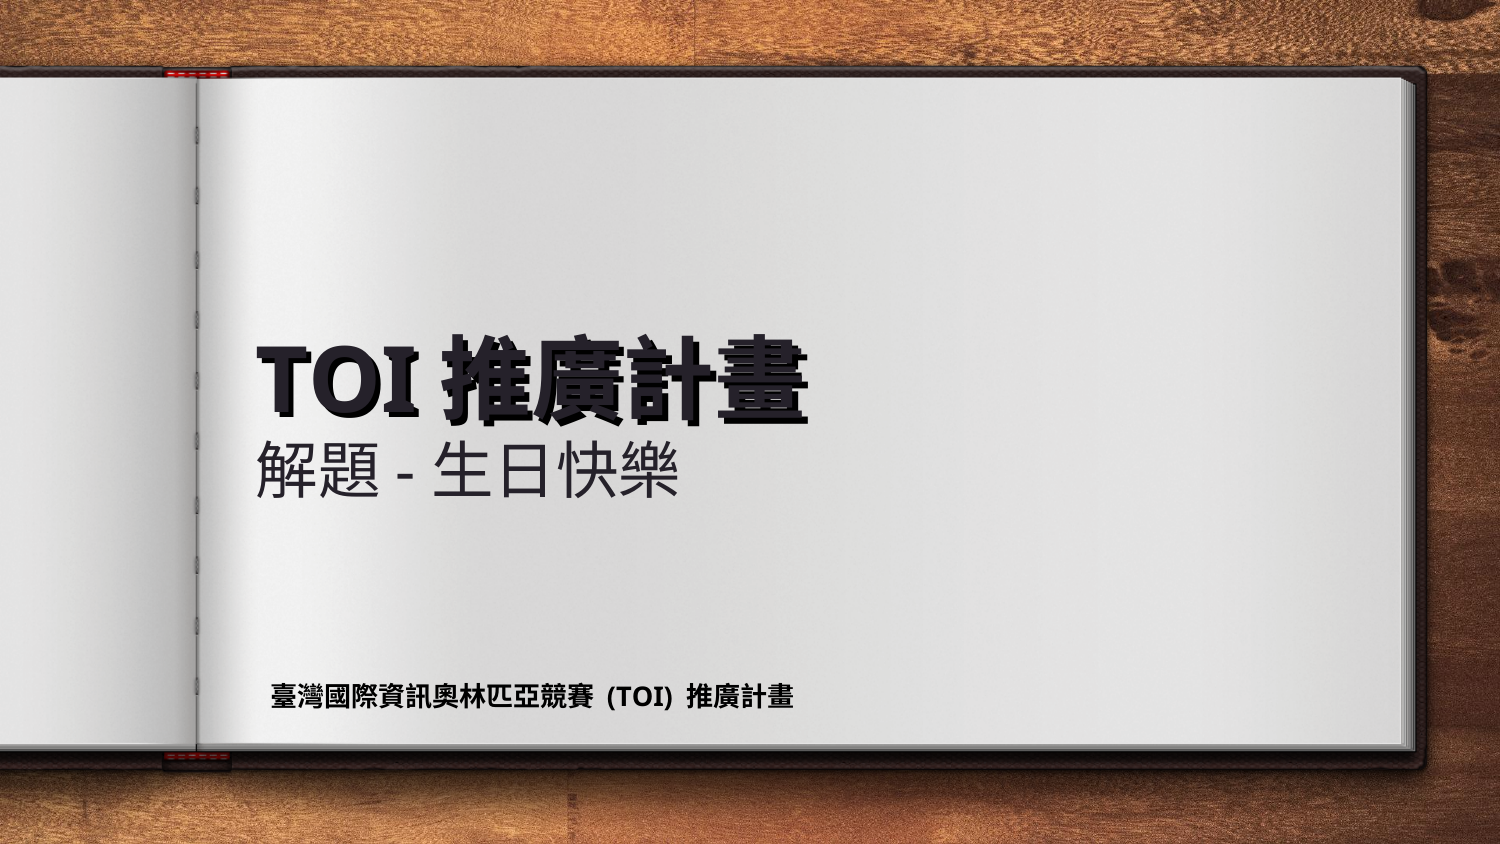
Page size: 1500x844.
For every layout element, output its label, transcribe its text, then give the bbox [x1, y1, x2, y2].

title TOI推廣計畫 解題-生日快樂 [240, 262, 894, 565]
